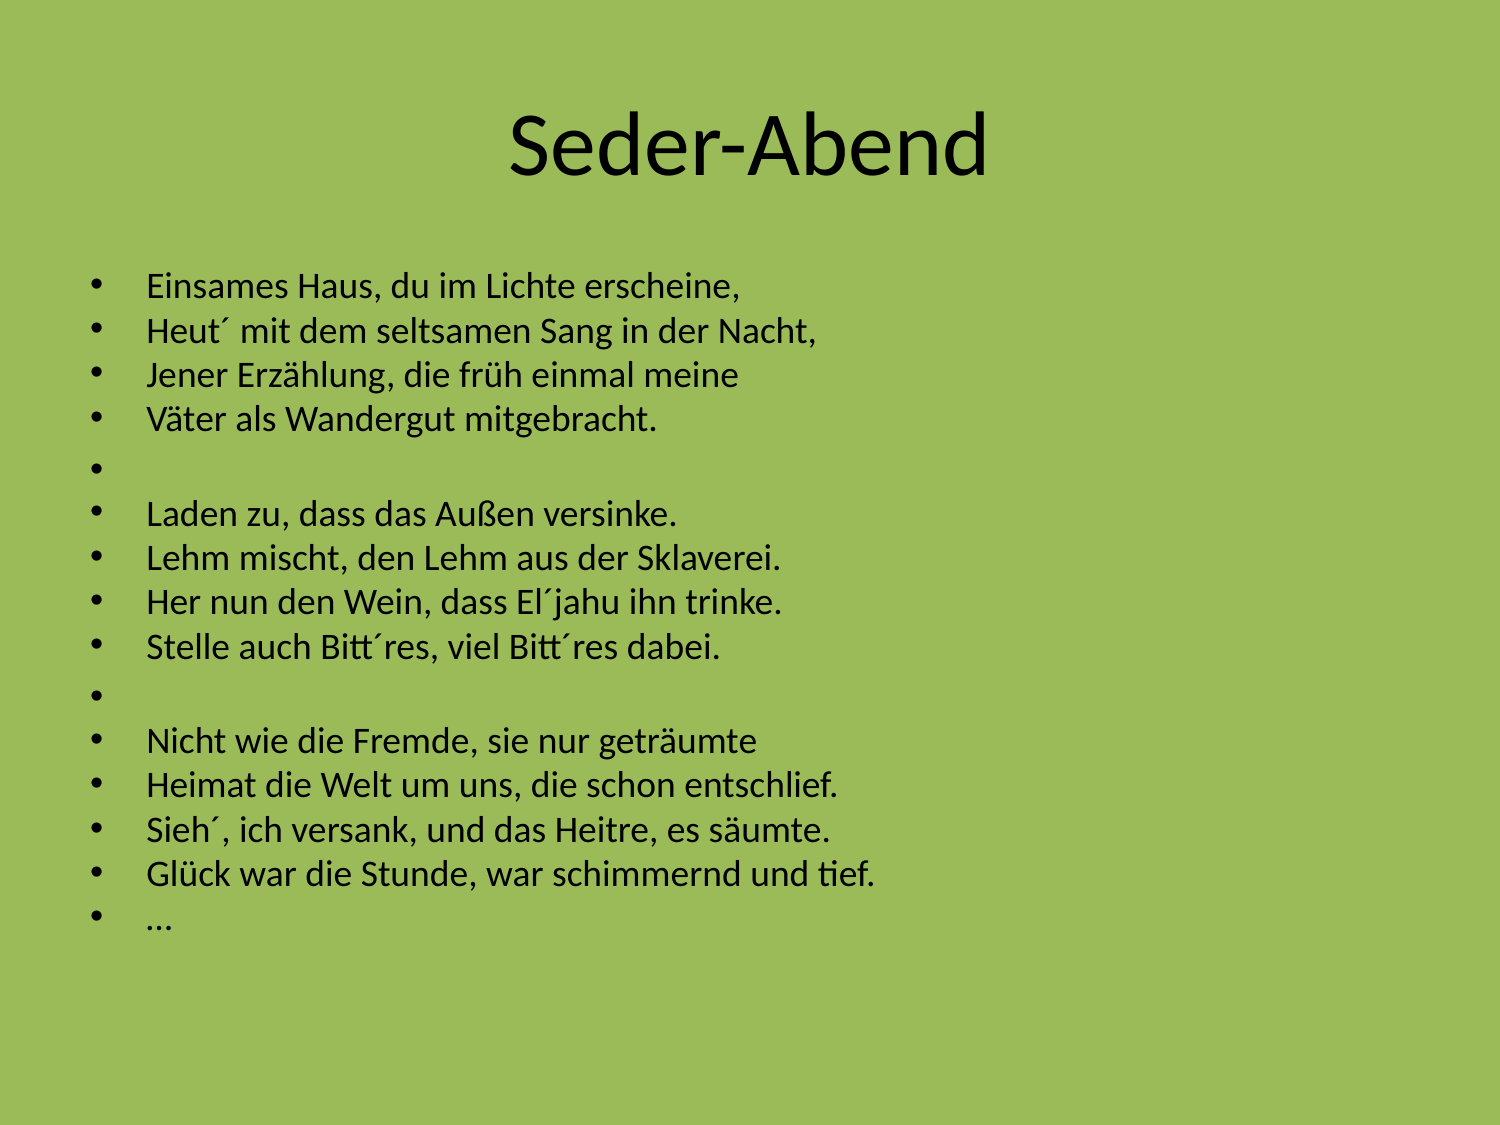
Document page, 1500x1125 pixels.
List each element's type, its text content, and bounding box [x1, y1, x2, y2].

title Seder-Abend [75, 45, 1426, 233]
list Einsames Haus, du im Lichte erscheine, Heut´ mit dem seltsamen Sang in der Nacht, Jener Erzählung, die früh einmal meine Väter als Wandergut mitgebracht. Laden zu, dass das Außen versinke. Lehm mischt, den Lehm aus der Sklaverei. Her nun den Wein, dass El´jahu ihn trinke. Stelle auch Bitt´res, viel Bitt´res dabei. Nicht wie die Fremde, sie nur geträumte Heimat die Welt um uns, die schon entschlief. Sieh´, ich versank, und das Heitre, es säumte. Glück war die Stunde, war schimmernd und tief. … [75, 262, 1426, 1005]
